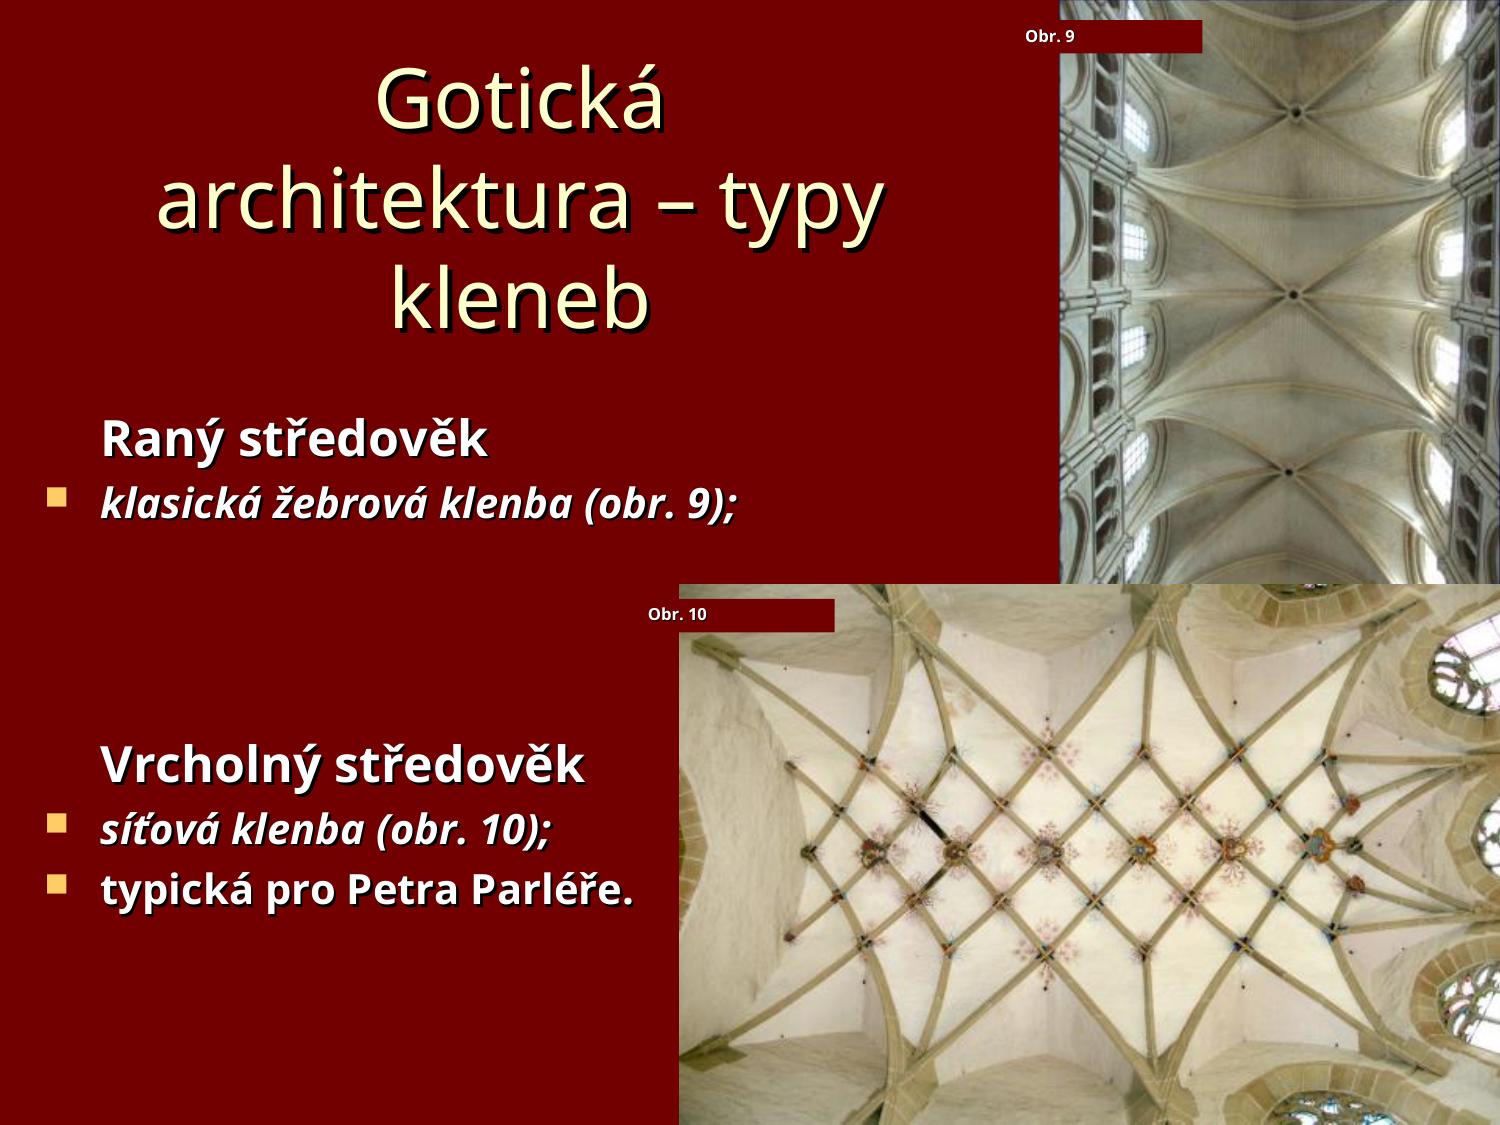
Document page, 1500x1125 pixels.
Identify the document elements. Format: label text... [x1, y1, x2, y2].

text_box Obr. 10 [633, 598, 835, 633]
title Gotická architektura – typy kleneb [135, 88, 906, 304]
text_box [679, 0, 1500, 1125]
text_box Obr. 9 [1010, 20, 1203, 54]
list Raný středověk klasická žebrová klenba (obr. 9); Vrcholný středověk síťová klenba (obr. 10); typická pro Petra Parléře. [29, 326, 999, 1059]
